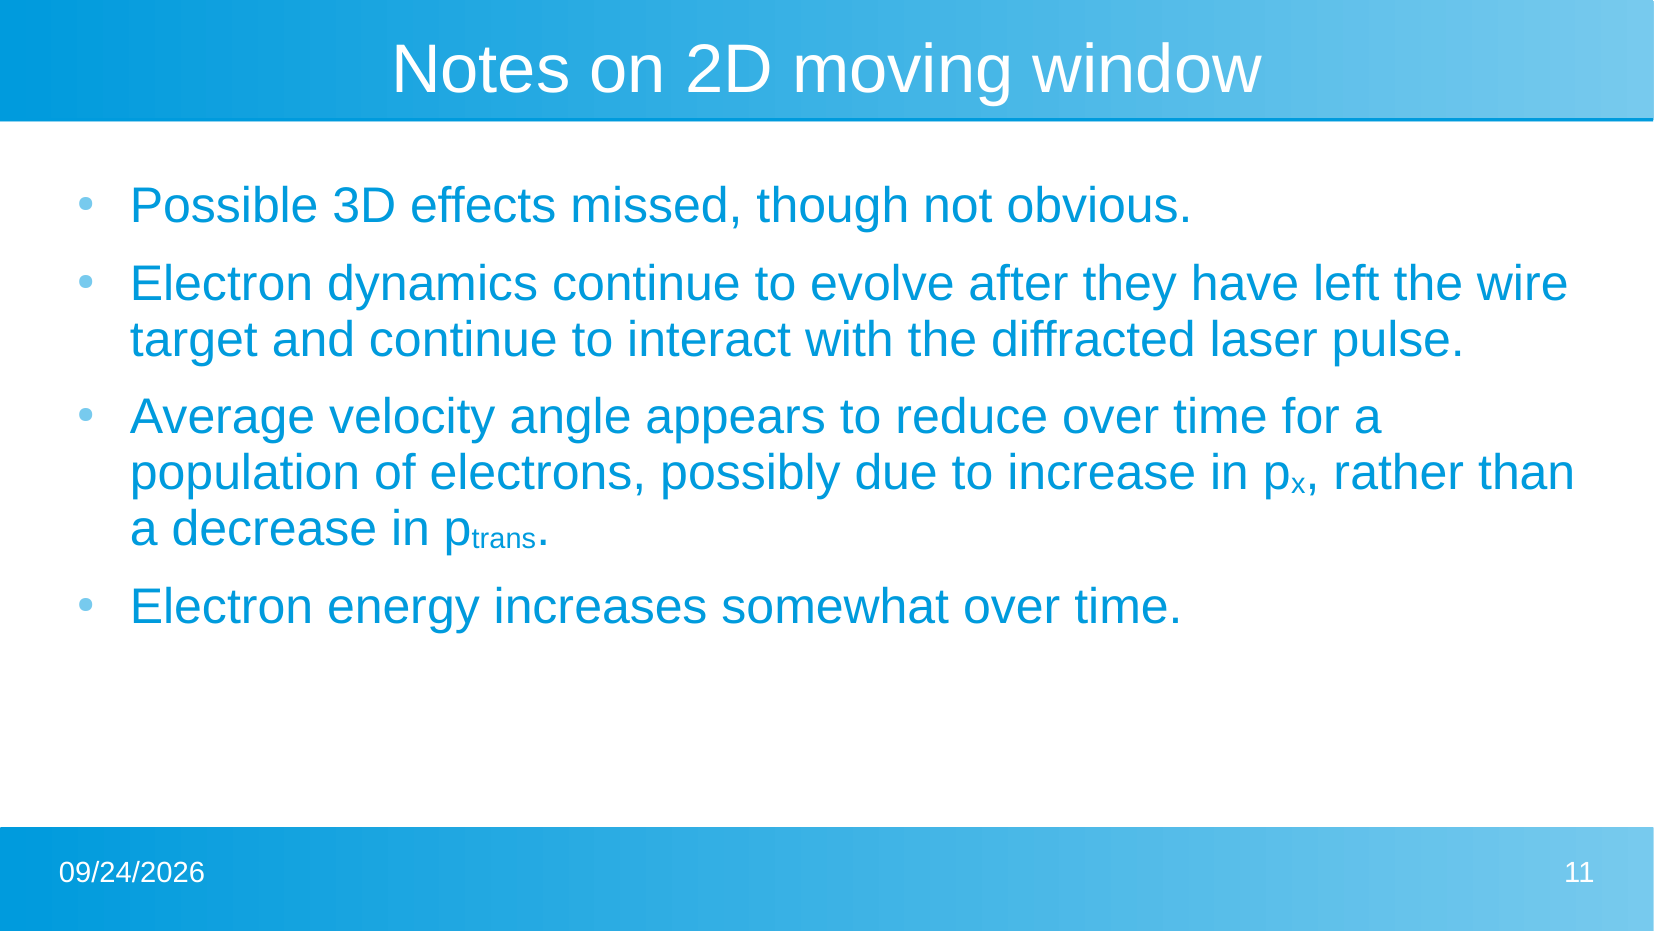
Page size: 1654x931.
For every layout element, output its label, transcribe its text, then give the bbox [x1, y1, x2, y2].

list Possible 3D effects missed, though not obvious. Electron dynamics continue to evolve after they have left the wire target and continue to interact with the diffracted laser pulse. Average velocity angle appears to reduce over time for a population of electrons, possibly due to increase in px, rather than a decrease in ptrans. Electron energy increases somewhat over time. [59, 177, 1595, 768]
title Notes on 2D moving window [59, 29, 1595, 108]
